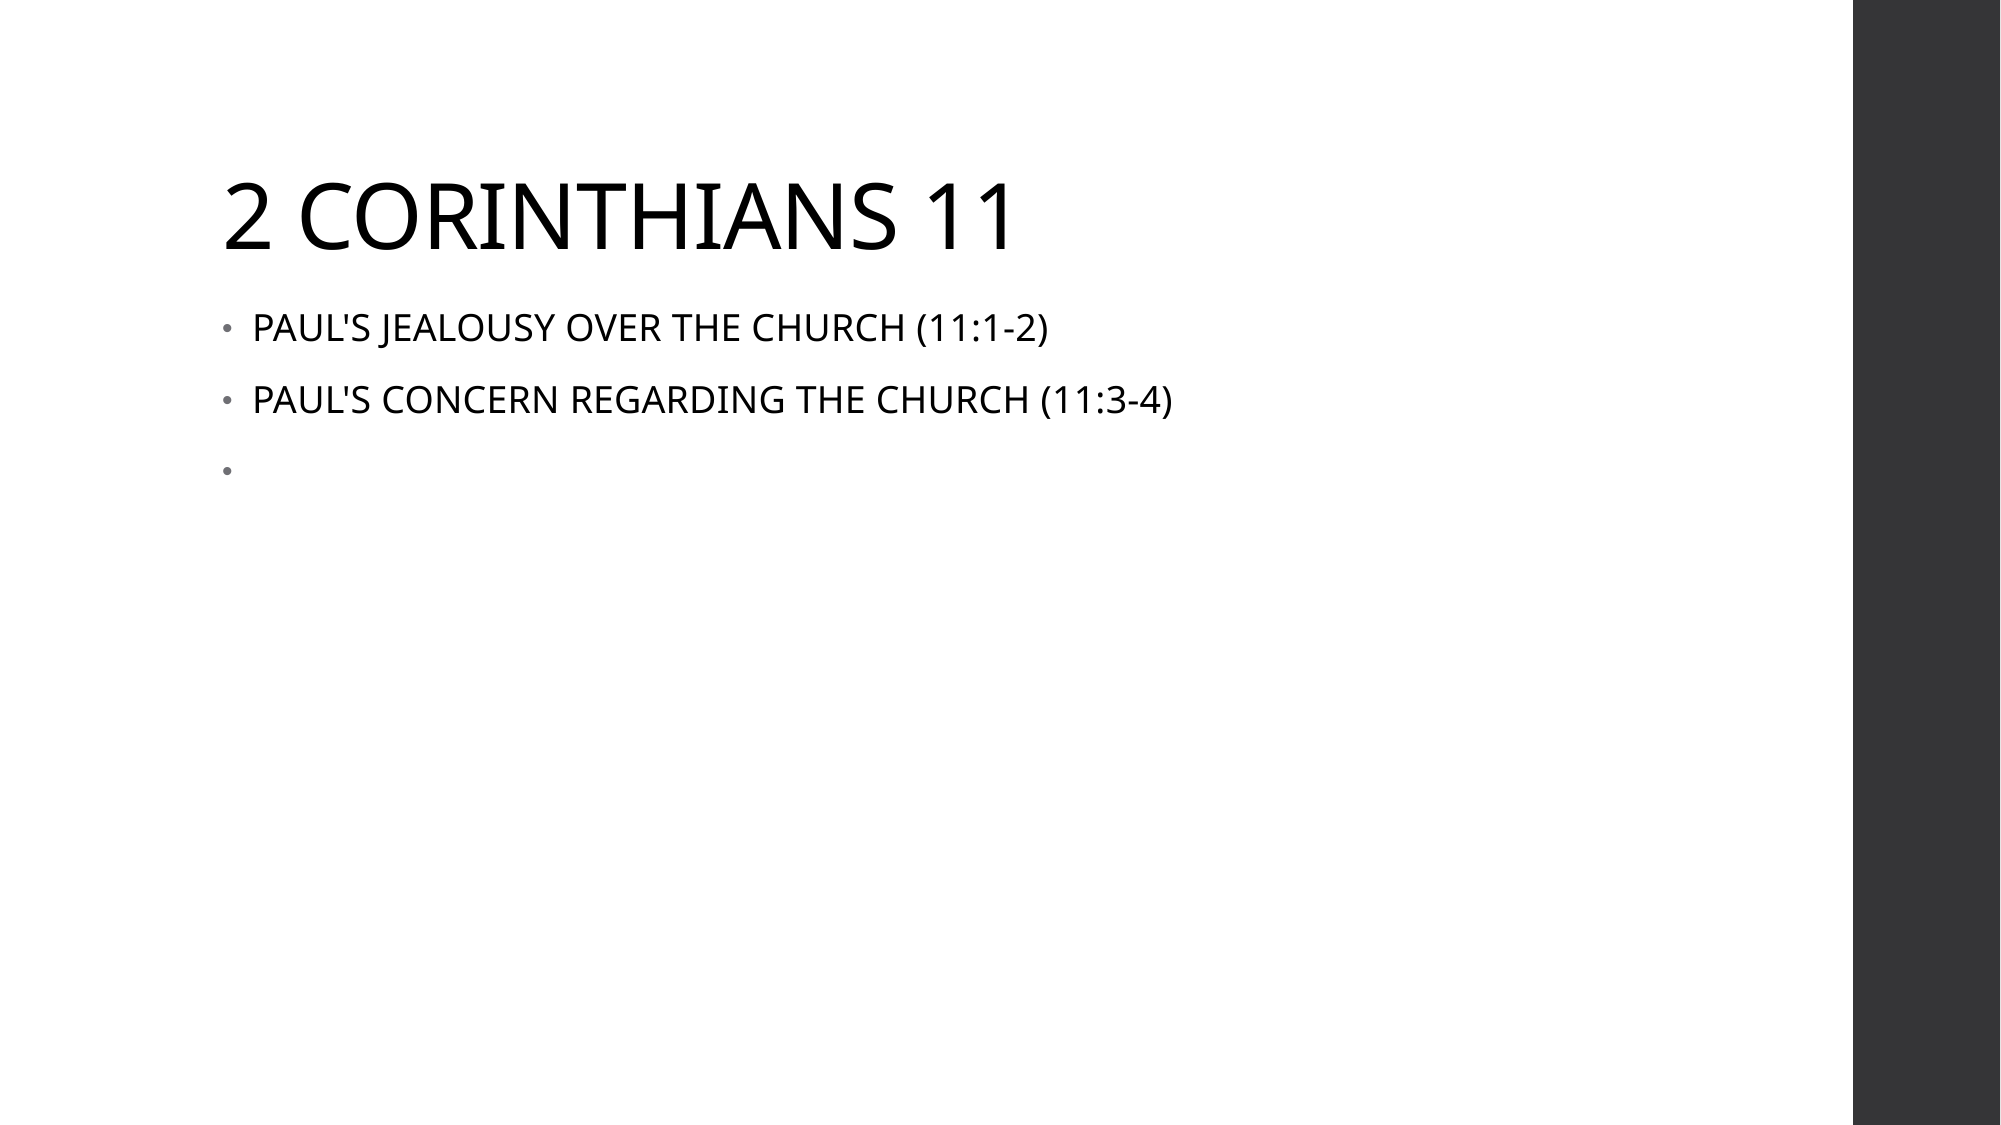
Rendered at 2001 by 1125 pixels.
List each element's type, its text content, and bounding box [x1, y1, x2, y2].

title 2 CORINTHIANS 11 [206, 60, 1797, 278]
list PAUL'S JEALOUSY OVER THE CHURCH (11:1-2) PAUL'S CONCERN REGARDING THE CHURCH (11:3-4) [206, 299, 1617, 1014]
